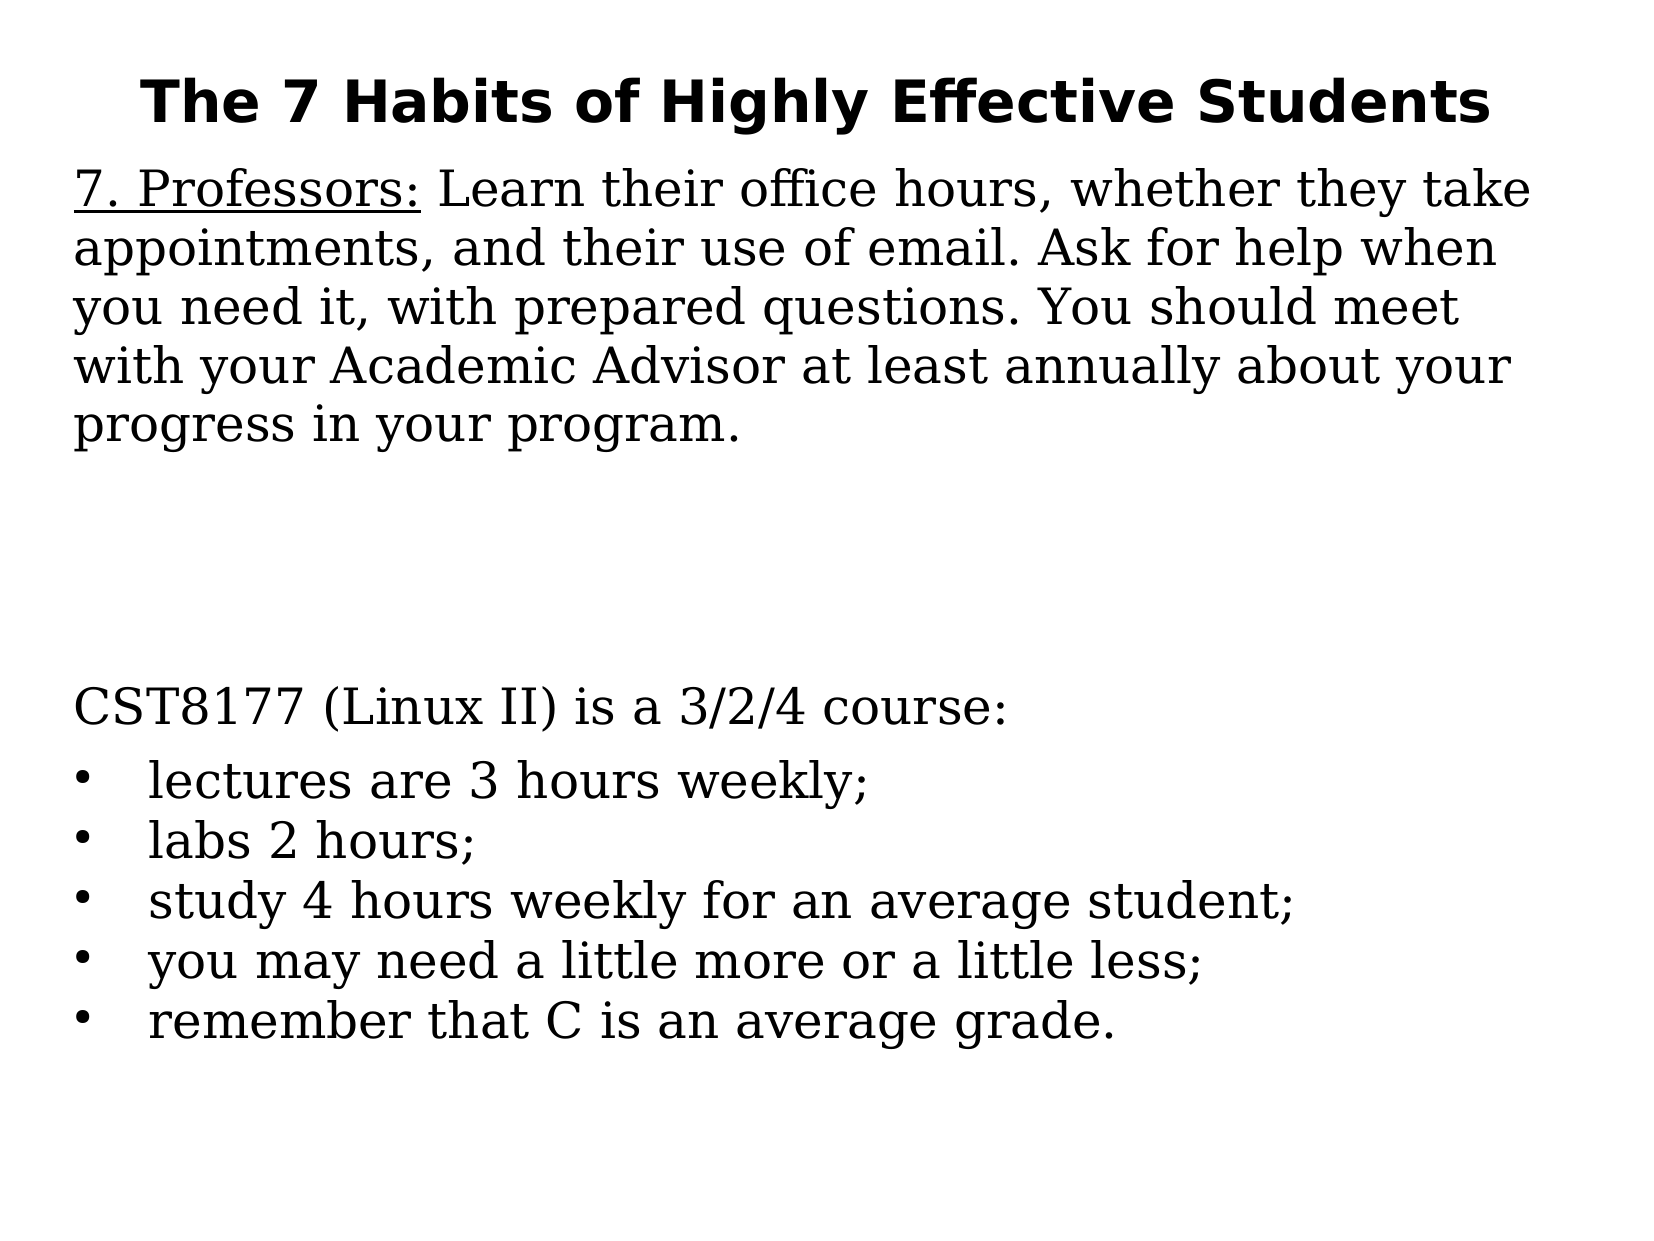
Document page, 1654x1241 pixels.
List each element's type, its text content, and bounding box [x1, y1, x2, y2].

text_box The 7 Habits of Highly Effective Students 7. Professors: Learn their office hours, whether they take appointments, and their use of email. Ask for help when you need it, with prepared questions. You should meet with your Academic Advisor at least annually about your progress in your program. CST8177 (Linux II) is a 3/2/4 course: lectures are 3 hours weekly; labs 2 hours; study 4 hours weekly for an average student; you may need a little more or a little less; remember that C is an average grade. [59, 59, 1576, 1088]
